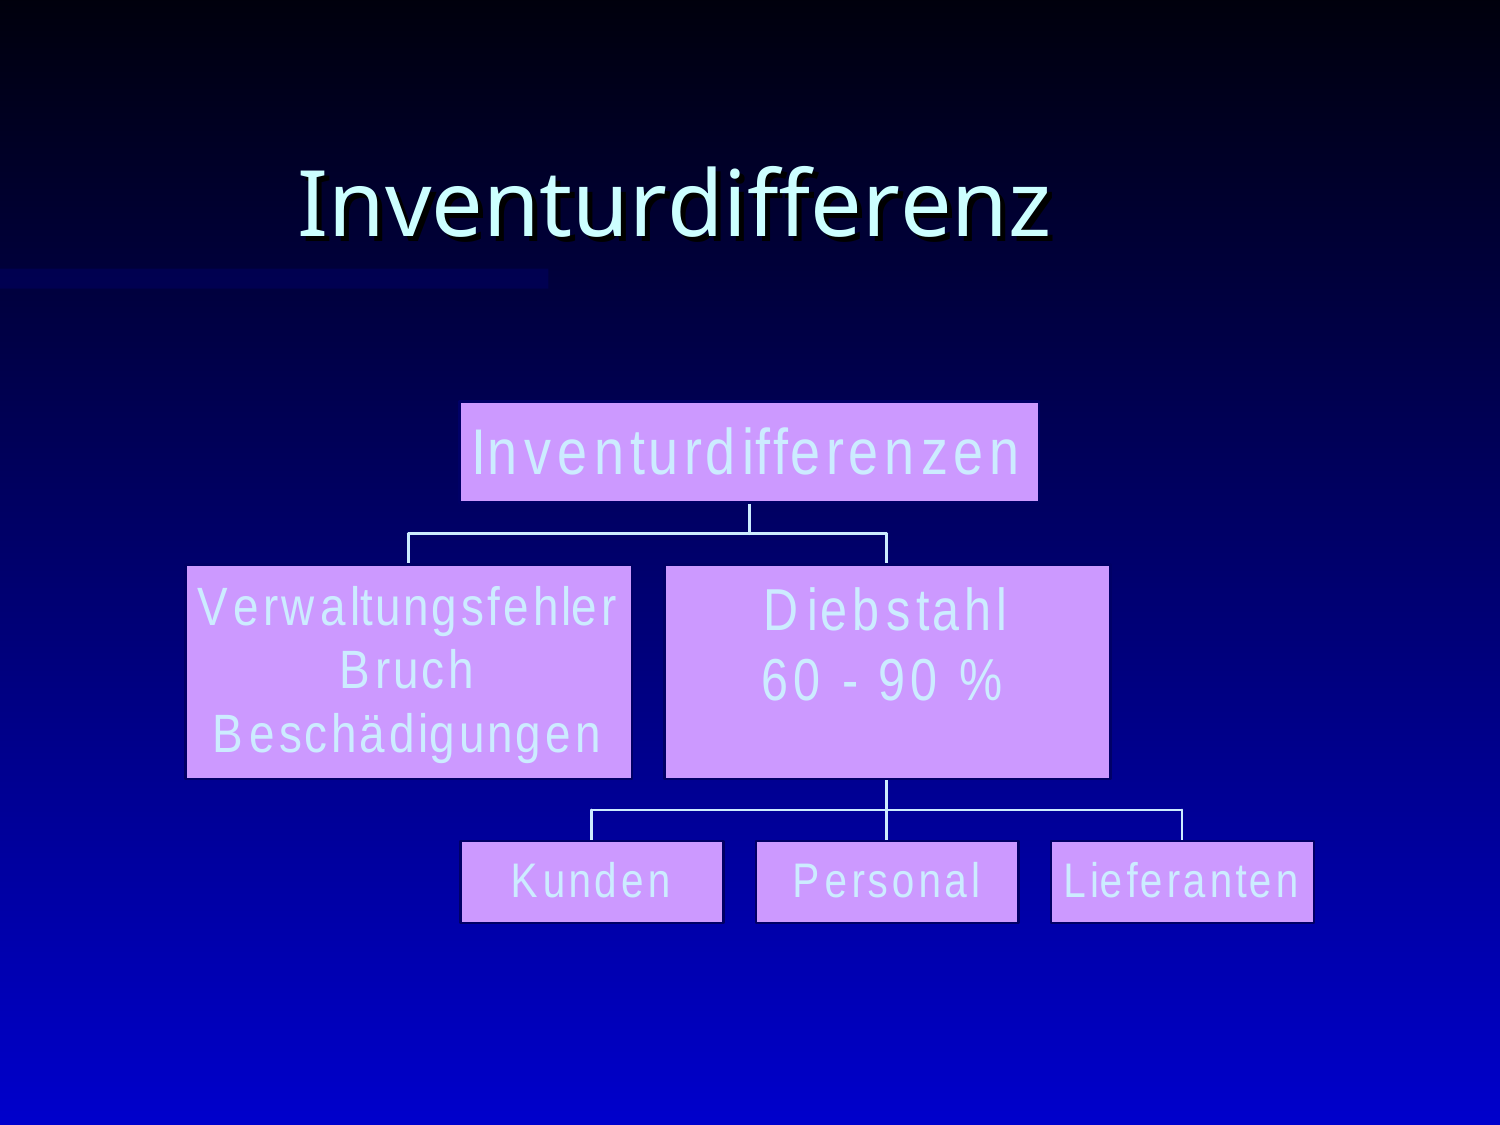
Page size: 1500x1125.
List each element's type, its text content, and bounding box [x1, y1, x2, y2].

chart [180, 396, 1320, 929]
title Inventurdifferenz [37, 74, 1313, 263]
